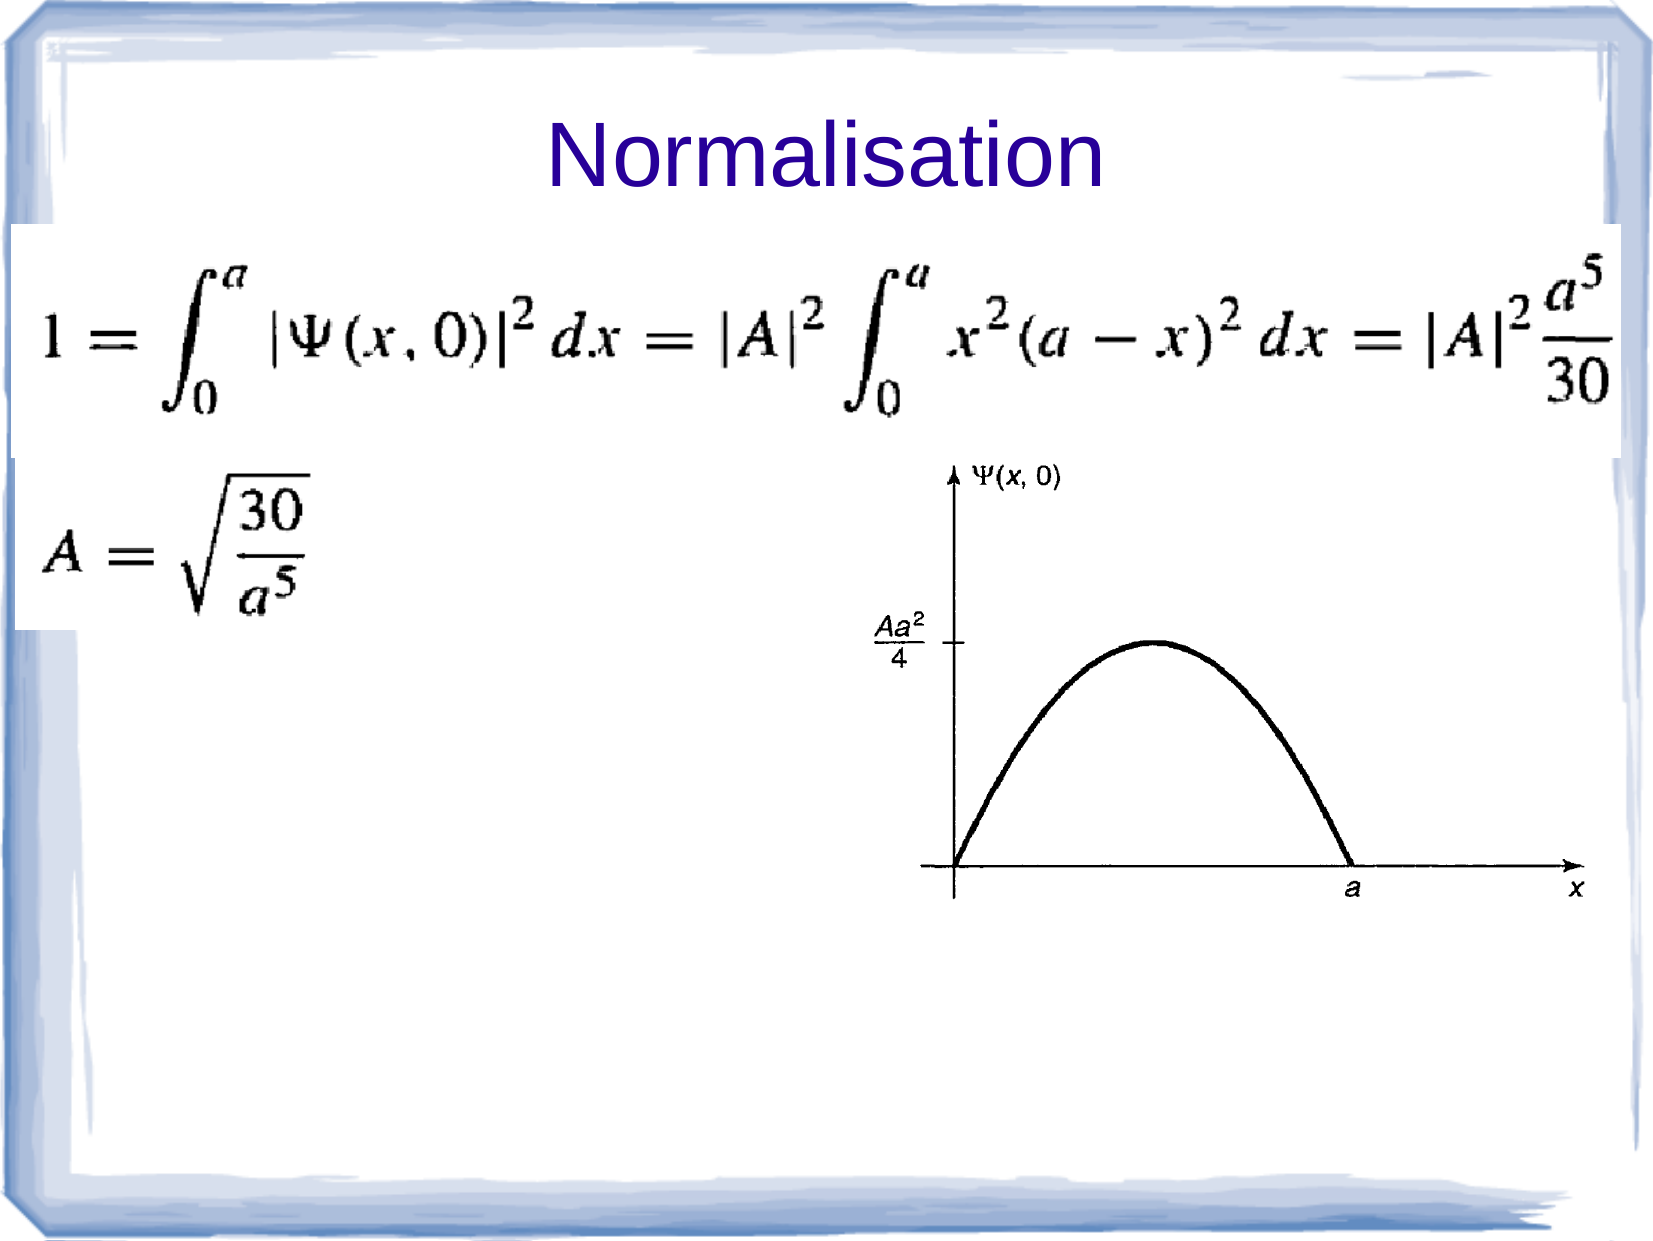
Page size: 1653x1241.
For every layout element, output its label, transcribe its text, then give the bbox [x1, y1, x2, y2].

title Normalisation [82, 49, 1571, 224]
picture [0, 0, 1653, 1241]
